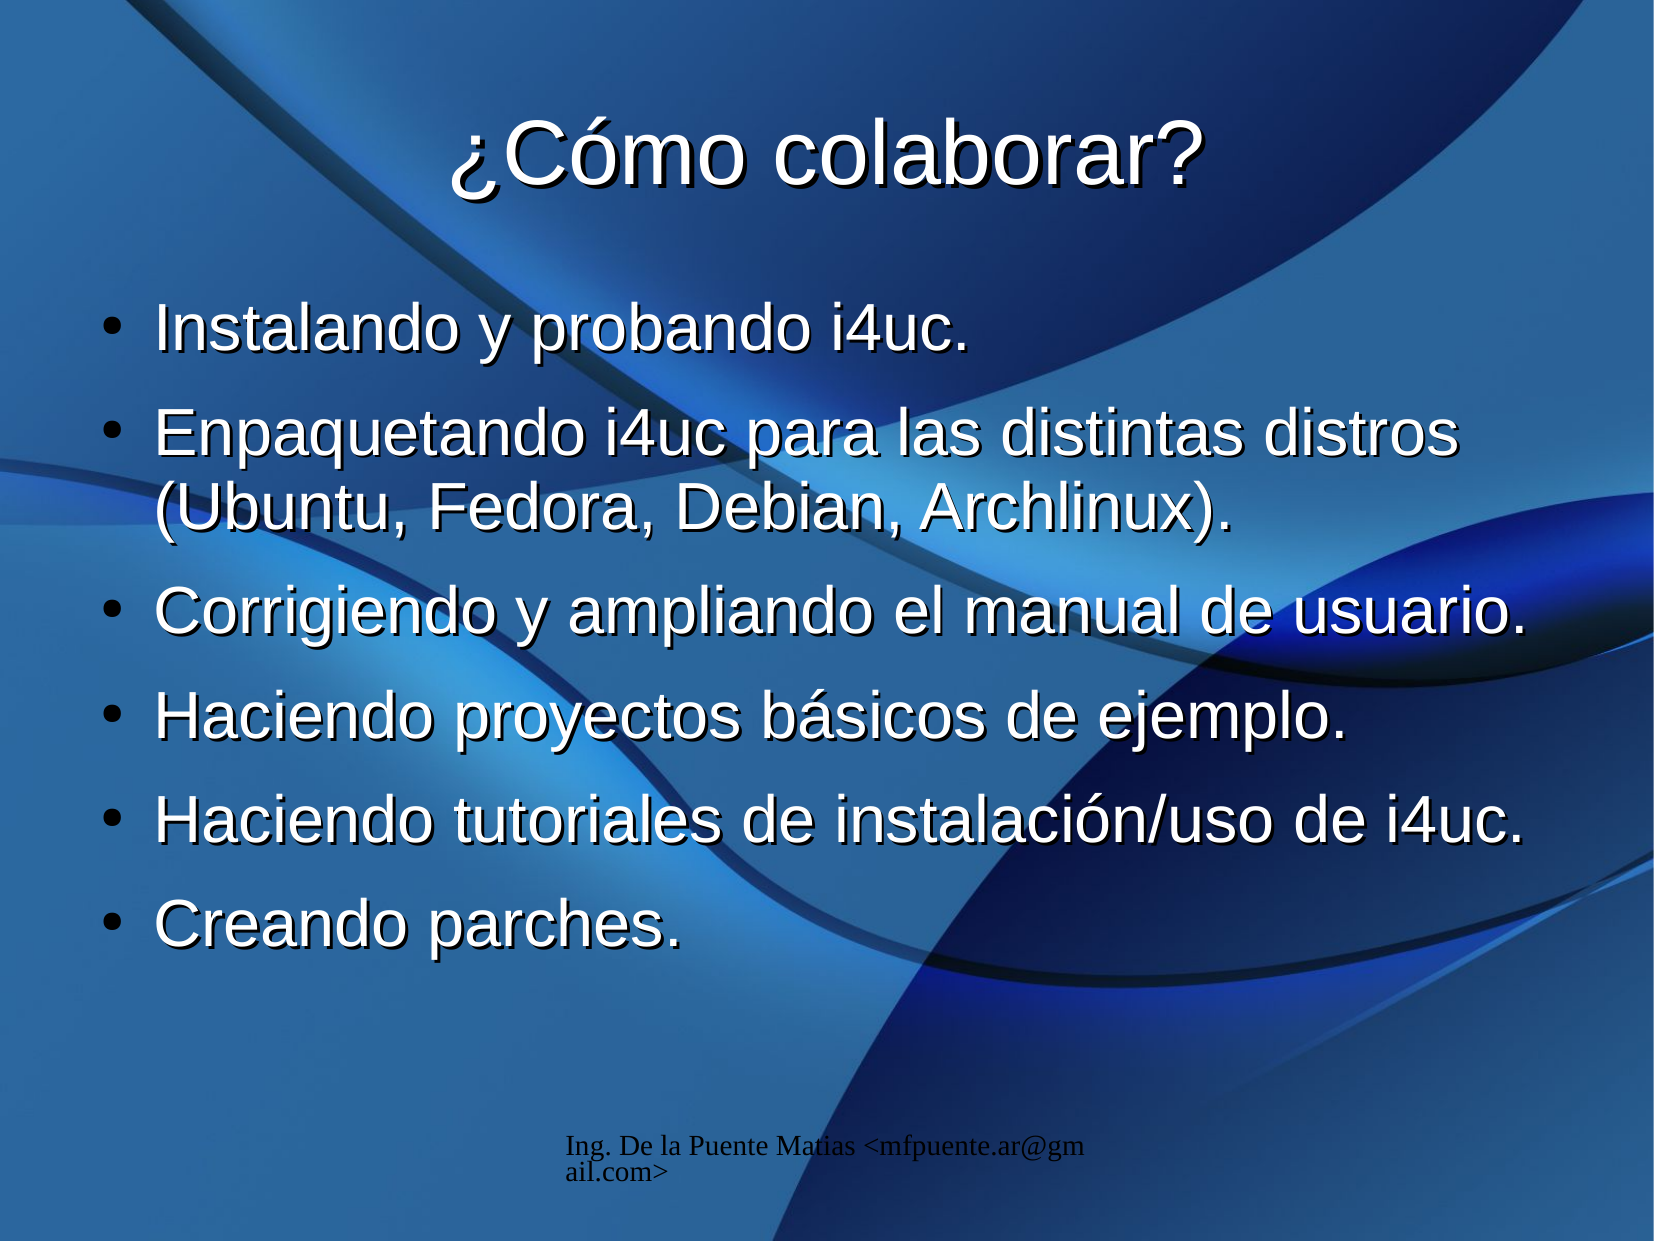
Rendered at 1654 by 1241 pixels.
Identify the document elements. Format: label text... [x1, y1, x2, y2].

picture [0, 0, 1654, 1241]
title ¿Cómo colaborar? [82, 56, 1571, 250]
list Instalando y probando i4uc. Enpaquetando i4uc para las distintas distros (Ubuntu, Fedora, Debian, Archlinux). Corrigiendo y ampliando el manual de usuario. Haciendo proyectos básicos de ejemplo. Haciendo tutoriales de instalación/uso de i4uc. Creando parches. [82, 290, 1571, 1094]
